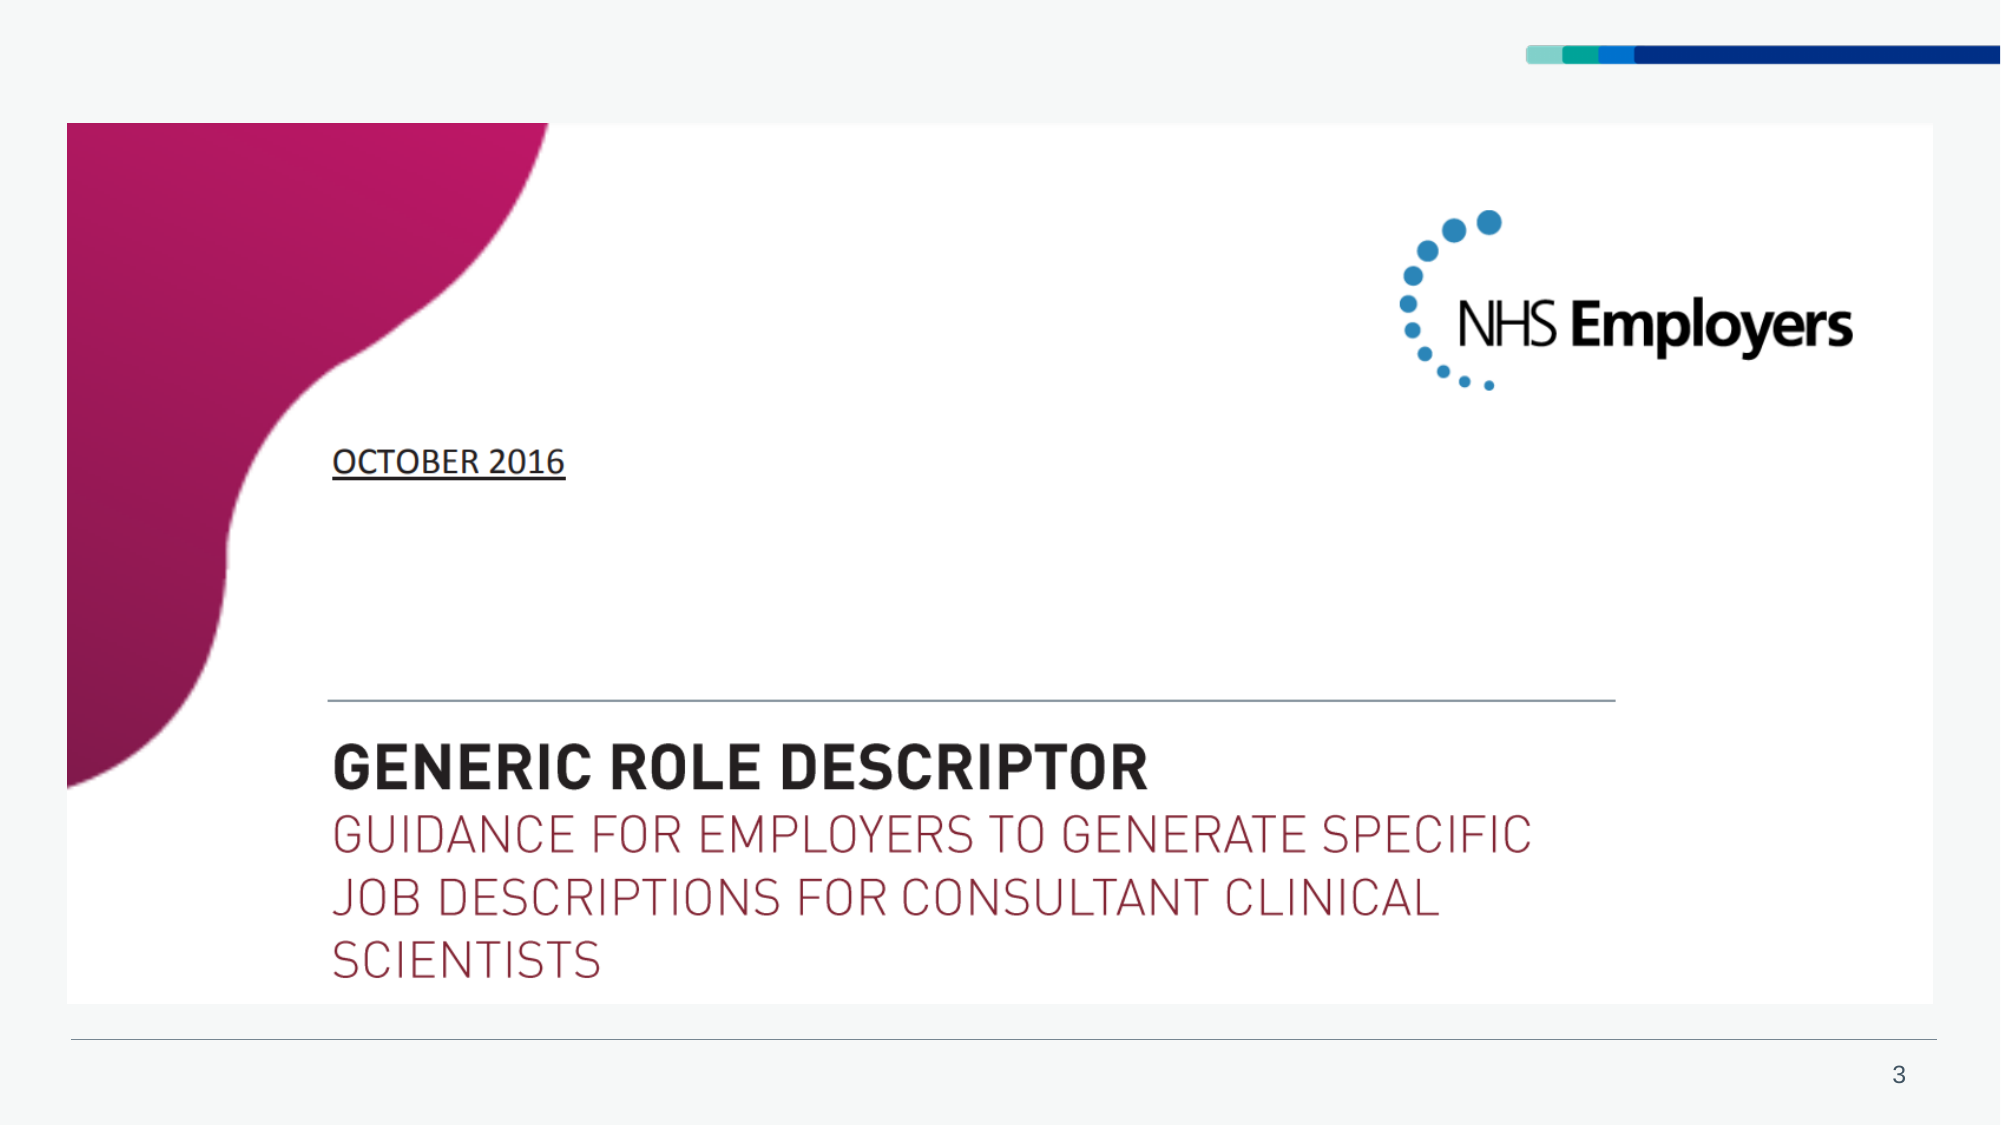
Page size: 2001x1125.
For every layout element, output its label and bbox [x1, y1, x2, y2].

picture [67, 123, 1933, 1004]
